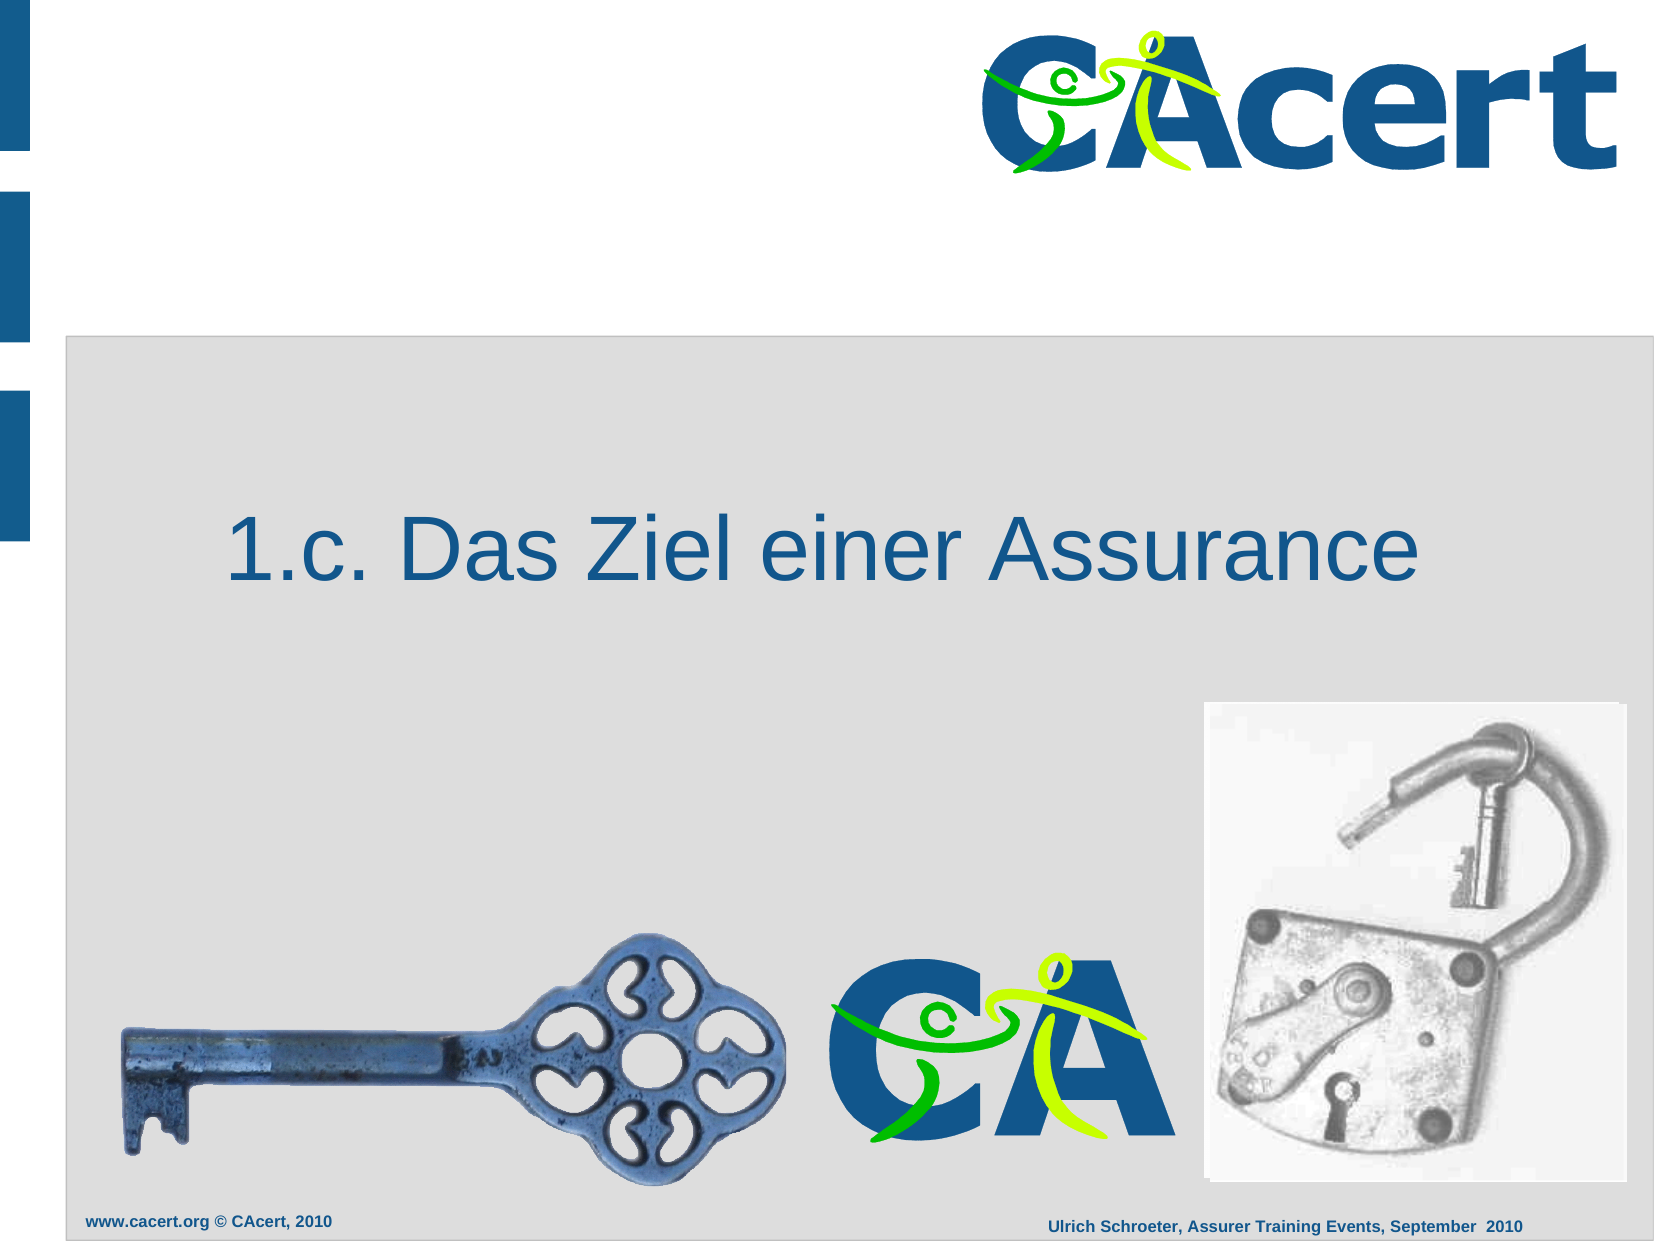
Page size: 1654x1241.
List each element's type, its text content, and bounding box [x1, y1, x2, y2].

picture [1204, 702, 1627, 1182]
title 1.c. Das Ziel einer Assurance [118, 442, 1530, 601]
picture [826, 950, 1177, 1145]
picture [106, 915, 800, 1203]
